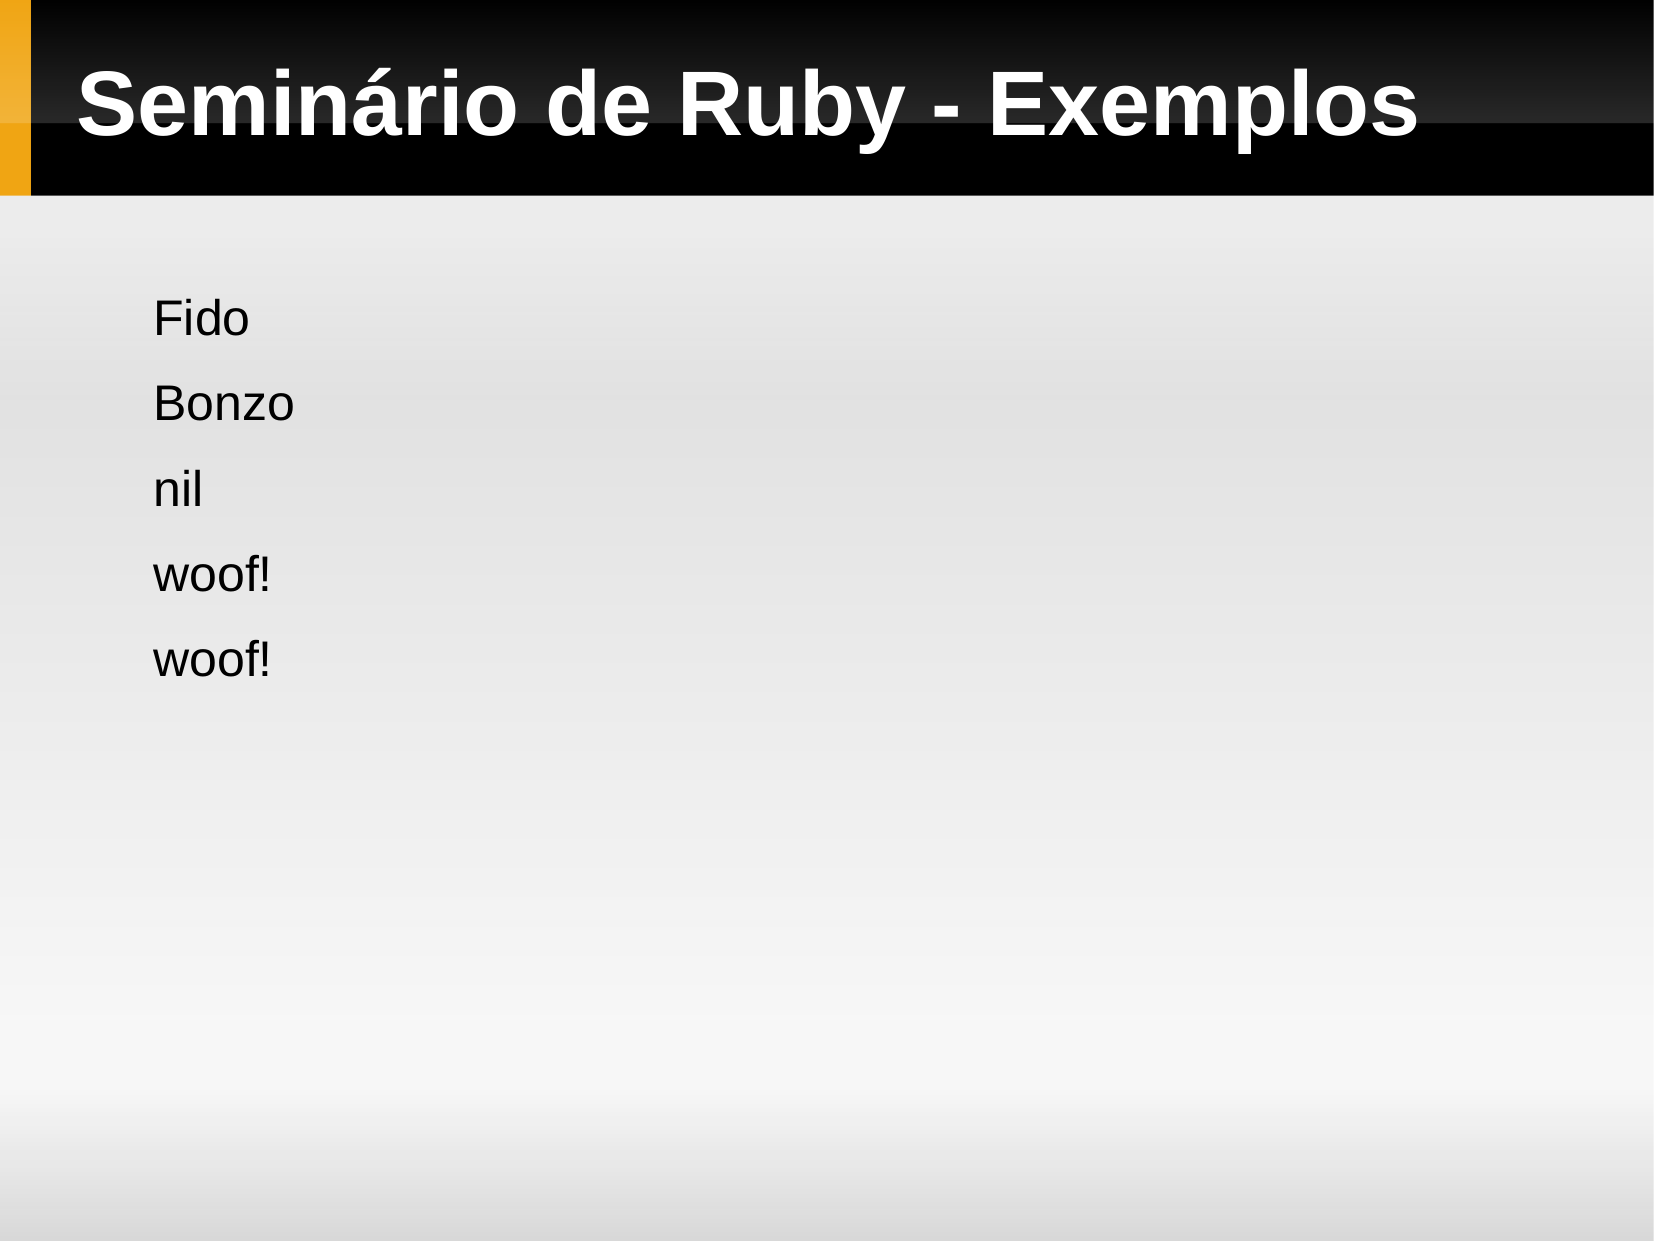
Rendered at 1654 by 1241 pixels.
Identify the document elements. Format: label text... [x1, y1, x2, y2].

list Fido Bonzo nil woof! woof! [82, 290, 1571, 1094]
title Seminário de Ruby - Exemplos [76, 7, 1565, 200]
picture [0, 0, 1654, 1241]
